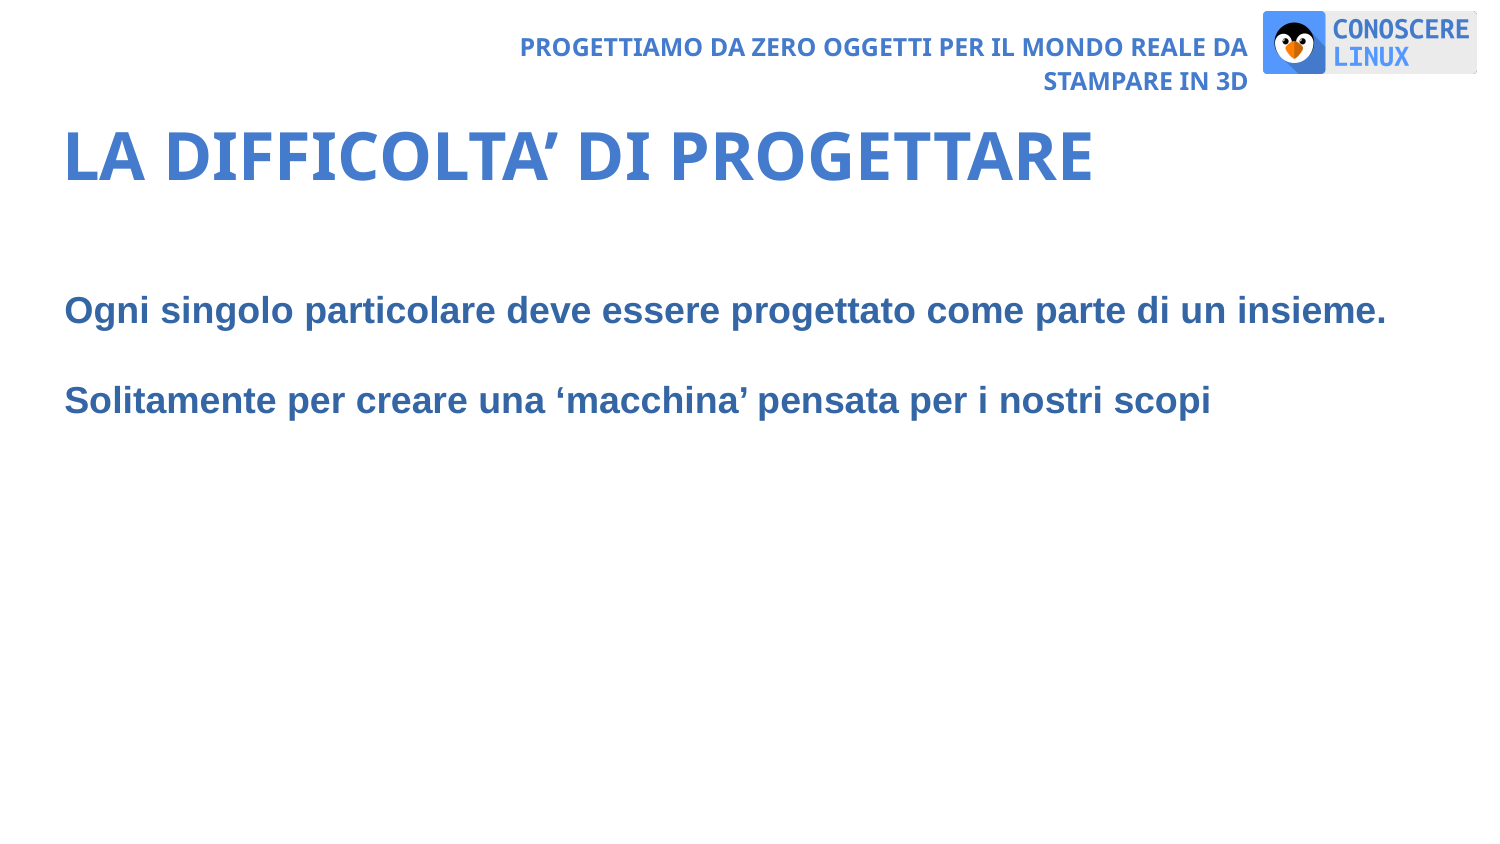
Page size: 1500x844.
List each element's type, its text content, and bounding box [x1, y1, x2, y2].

text_box PROGETTIAMO DA ZERO OGGETTI PER IL MONDO REALE DA STAMPARE IN 3D [437, 21, 1264, 91]
title Ogni singolo particolare deve essere progettato come parte di un insieme. Solitamente per creare una ‘macchina’ pensata per i nostri scopi [49, 365, 1432, 437]
text_box LA DIFFICOLTA’ DI PROGETTARE [47, 102, 1330, 260]
picture [1263, 11, 1477, 74]
